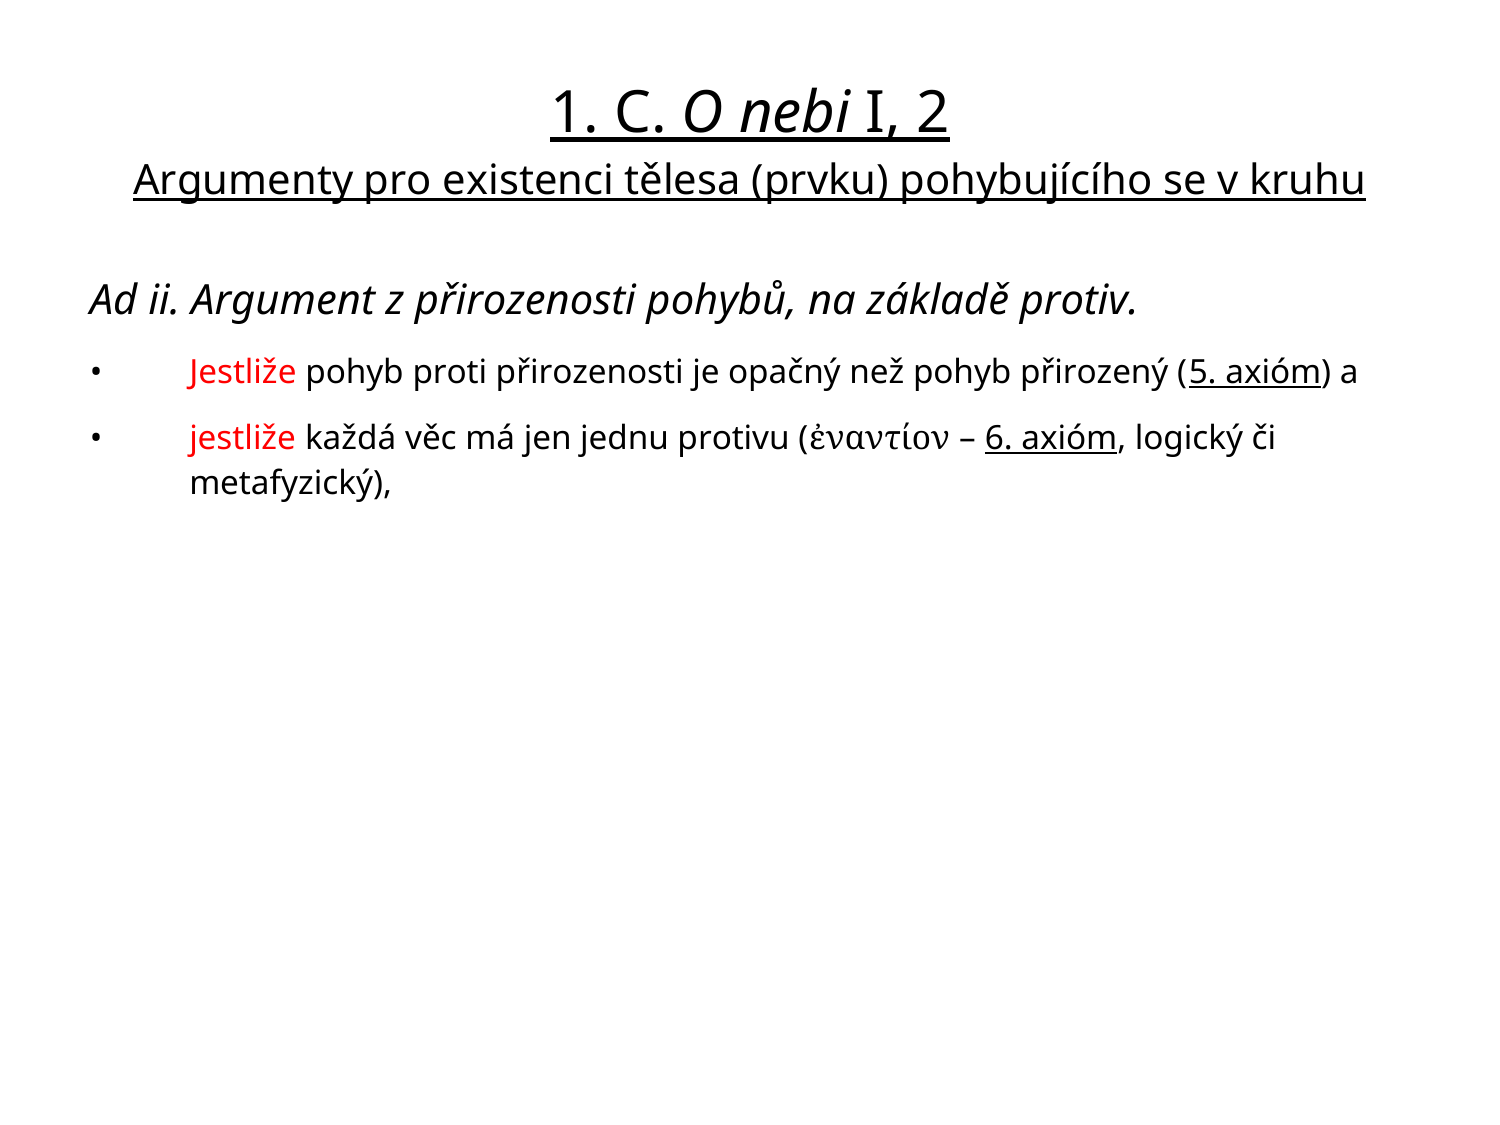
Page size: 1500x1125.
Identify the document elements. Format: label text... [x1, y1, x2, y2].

title 1. C. O nebi I, 2 Argumenty pro existenci tělesa (prvku) pohybujícího se v kruhu [75, 45, 1426, 233]
list Ad ii. Argument z přirozenosti pohybů, na základě protiv. Jestliže pohyb proti přirozenosti je opačný než pohyb přirozený (5. axióm) a jestliže každá věc má jen jednu protivu (ἐναντίον – 6. axióm, logický či metafyzický), [75, 262, 1426, 1035]
